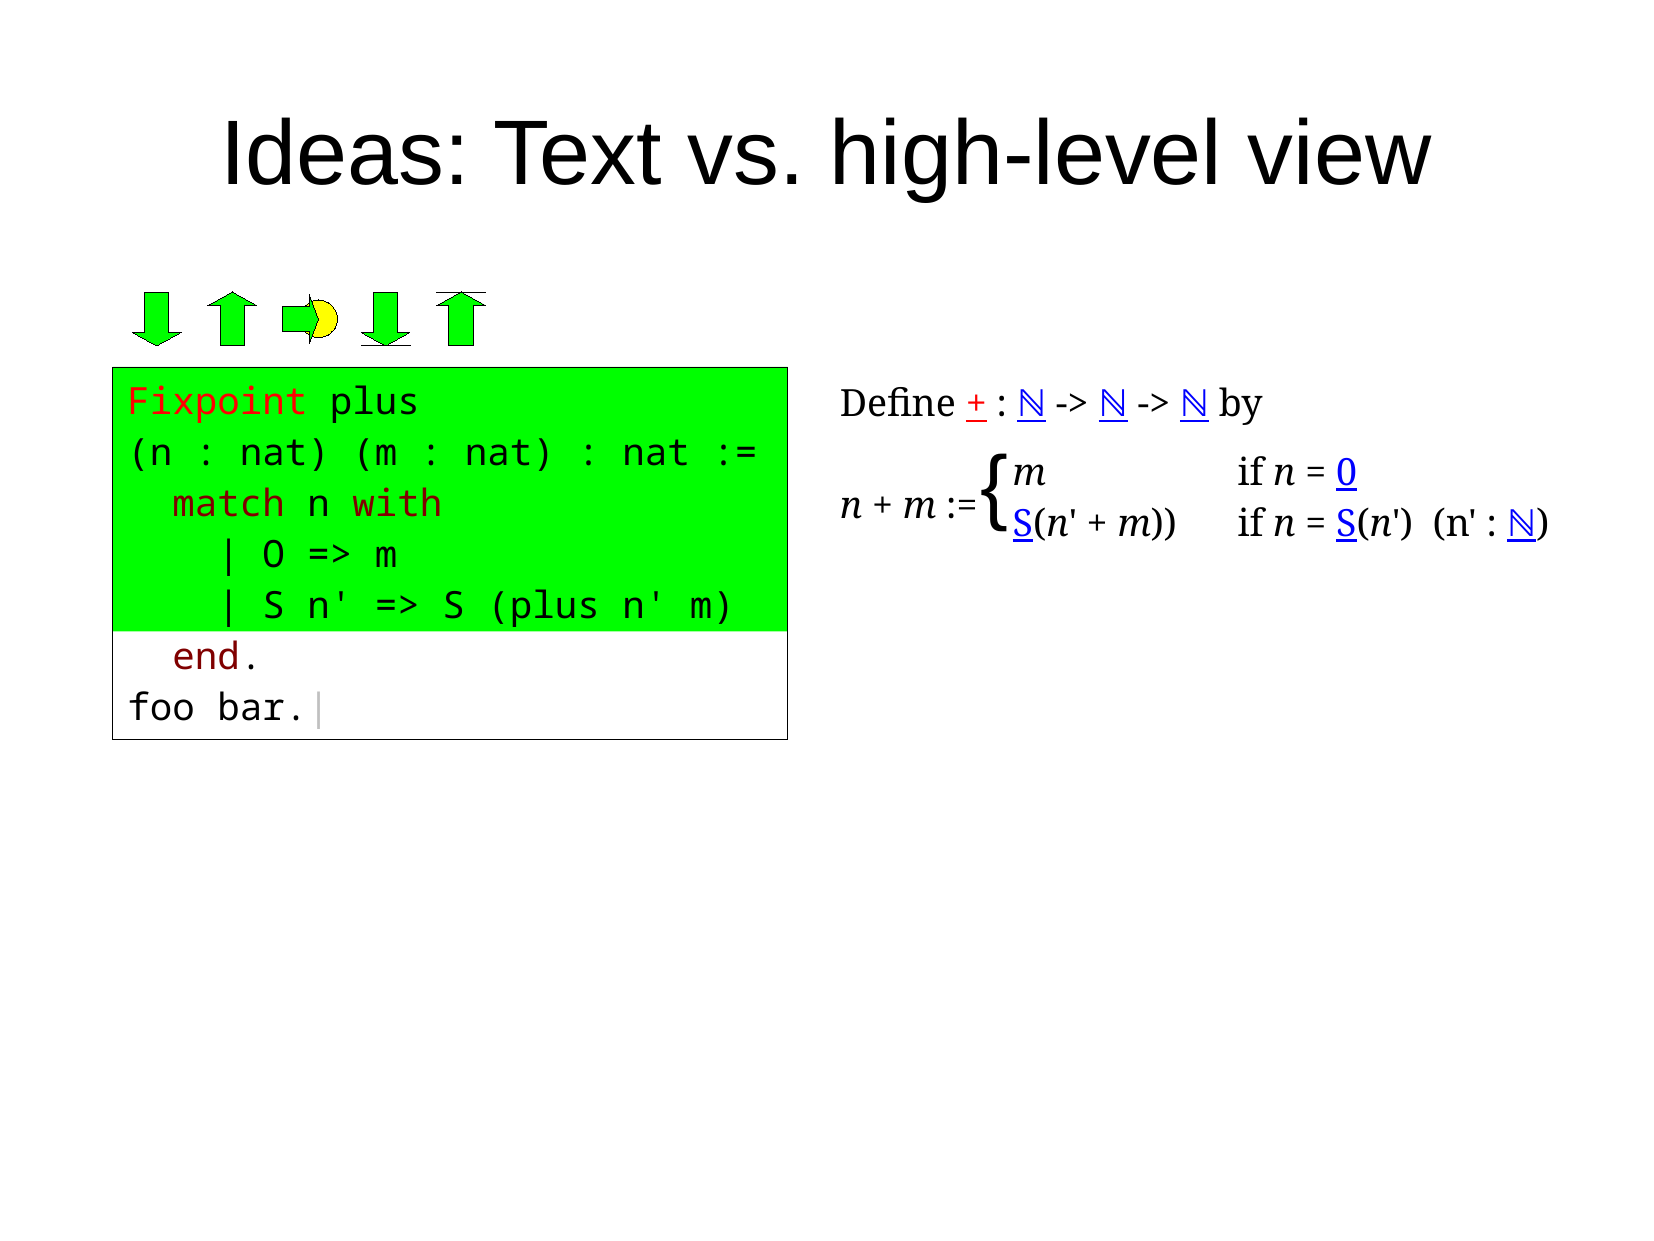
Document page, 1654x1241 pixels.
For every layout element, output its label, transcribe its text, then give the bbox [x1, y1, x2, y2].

text_box Define + : ℕ -> ℕ -> ℕ by n + m := [825, 369, 1313, 520]
text_box m if n = 0 S(n' + m)) if n = S(n') (n' : ℕ) [1026, 438, 1543, 544]
text_box [361, 292, 410, 345]
text_box [207, 291, 257, 346]
text_box { [965, 431, 1026, 561]
title Ideas: Text vs. high-level view [82, 56, 1571, 250]
text_box [436, 293, 486, 346]
text_box [282, 294, 338, 344]
text_box [132, 292, 182, 346]
text_box Fixpoint plus (n : nat) (m : nat) : nat := match n with | O => m | S n' => S (plus n' m) end. foo bar.| [112, 367, 788, 687]
